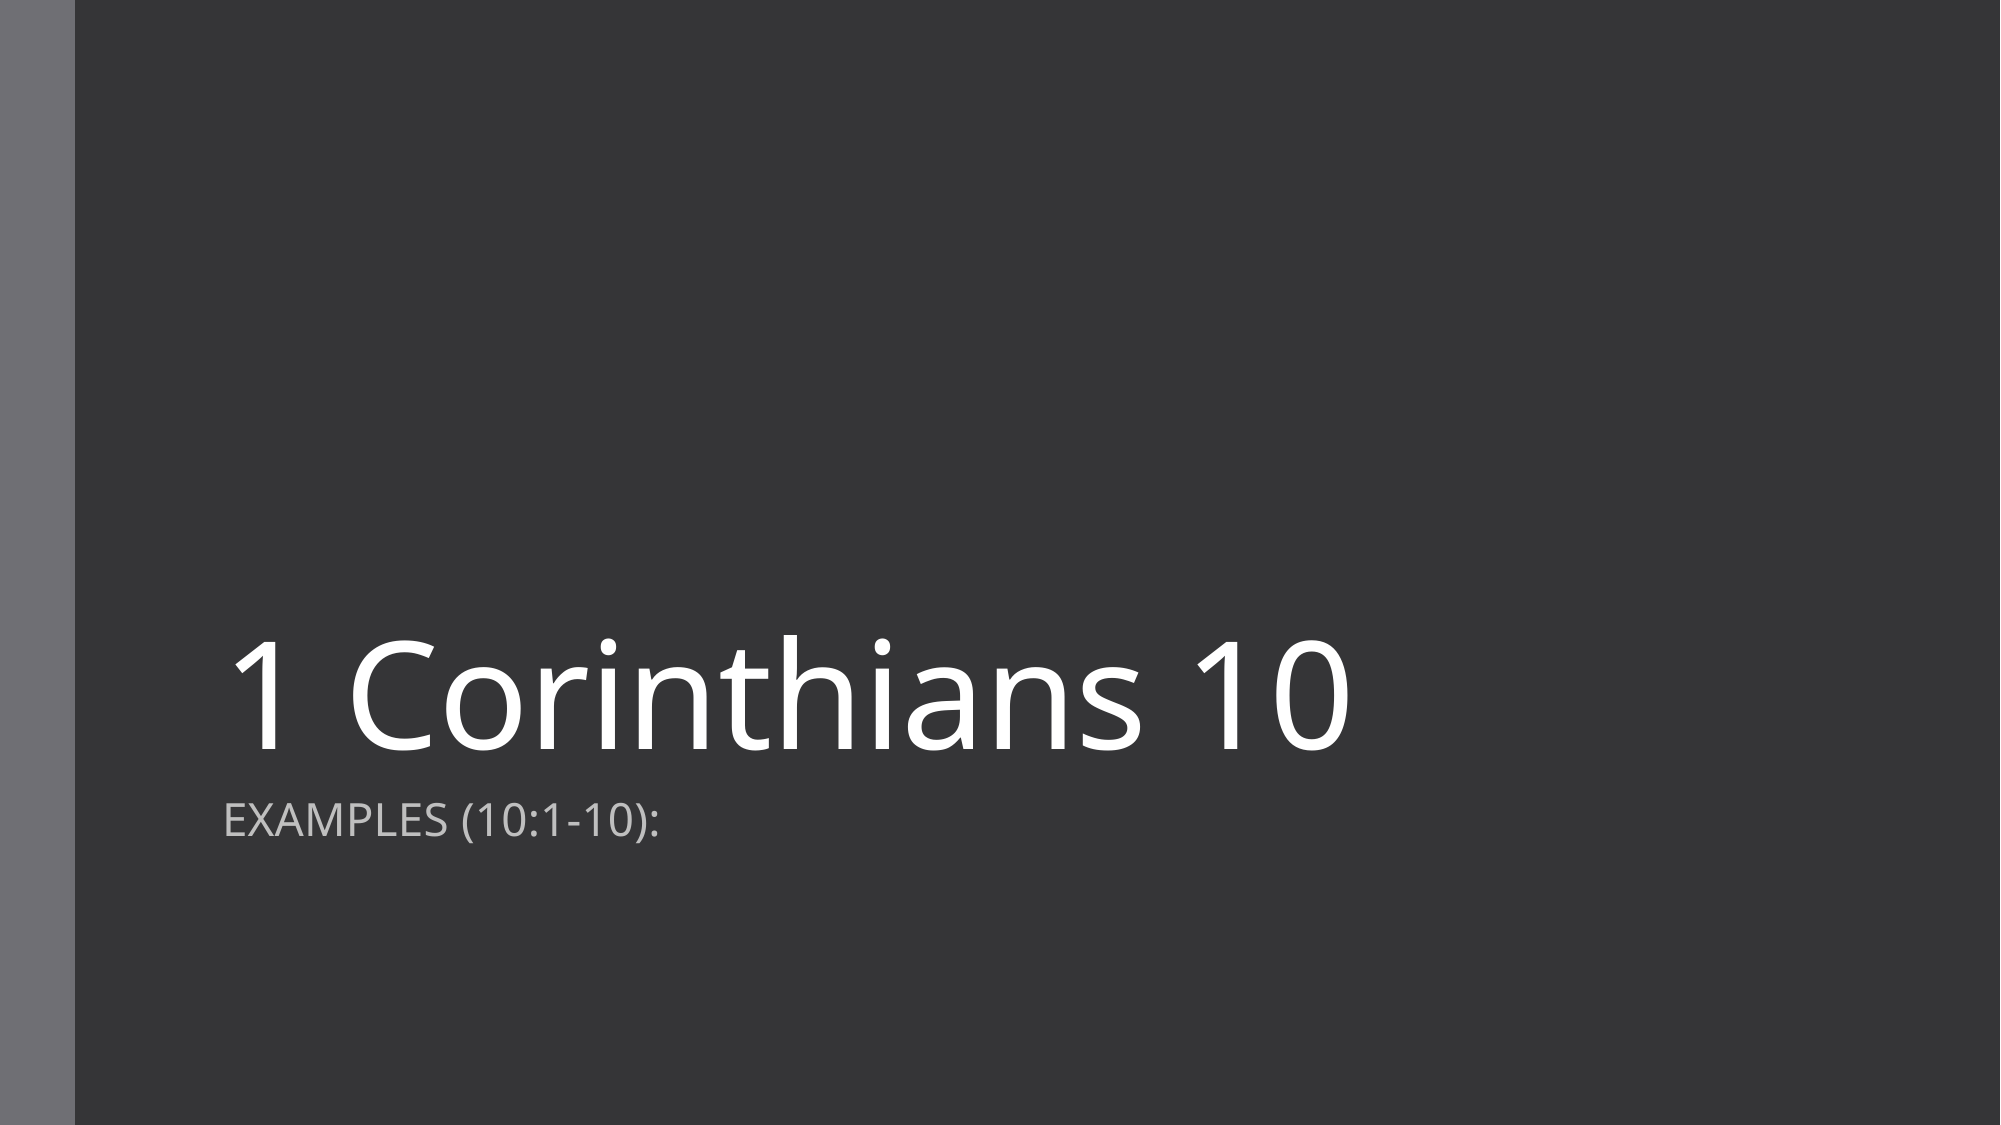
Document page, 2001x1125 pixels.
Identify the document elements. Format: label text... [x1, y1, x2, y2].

title 1 Corinthians 10 [206, 124, 1752, 787]
subtitle EXAMPLES (10:1-10): [206, 787, 1752, 1066]
